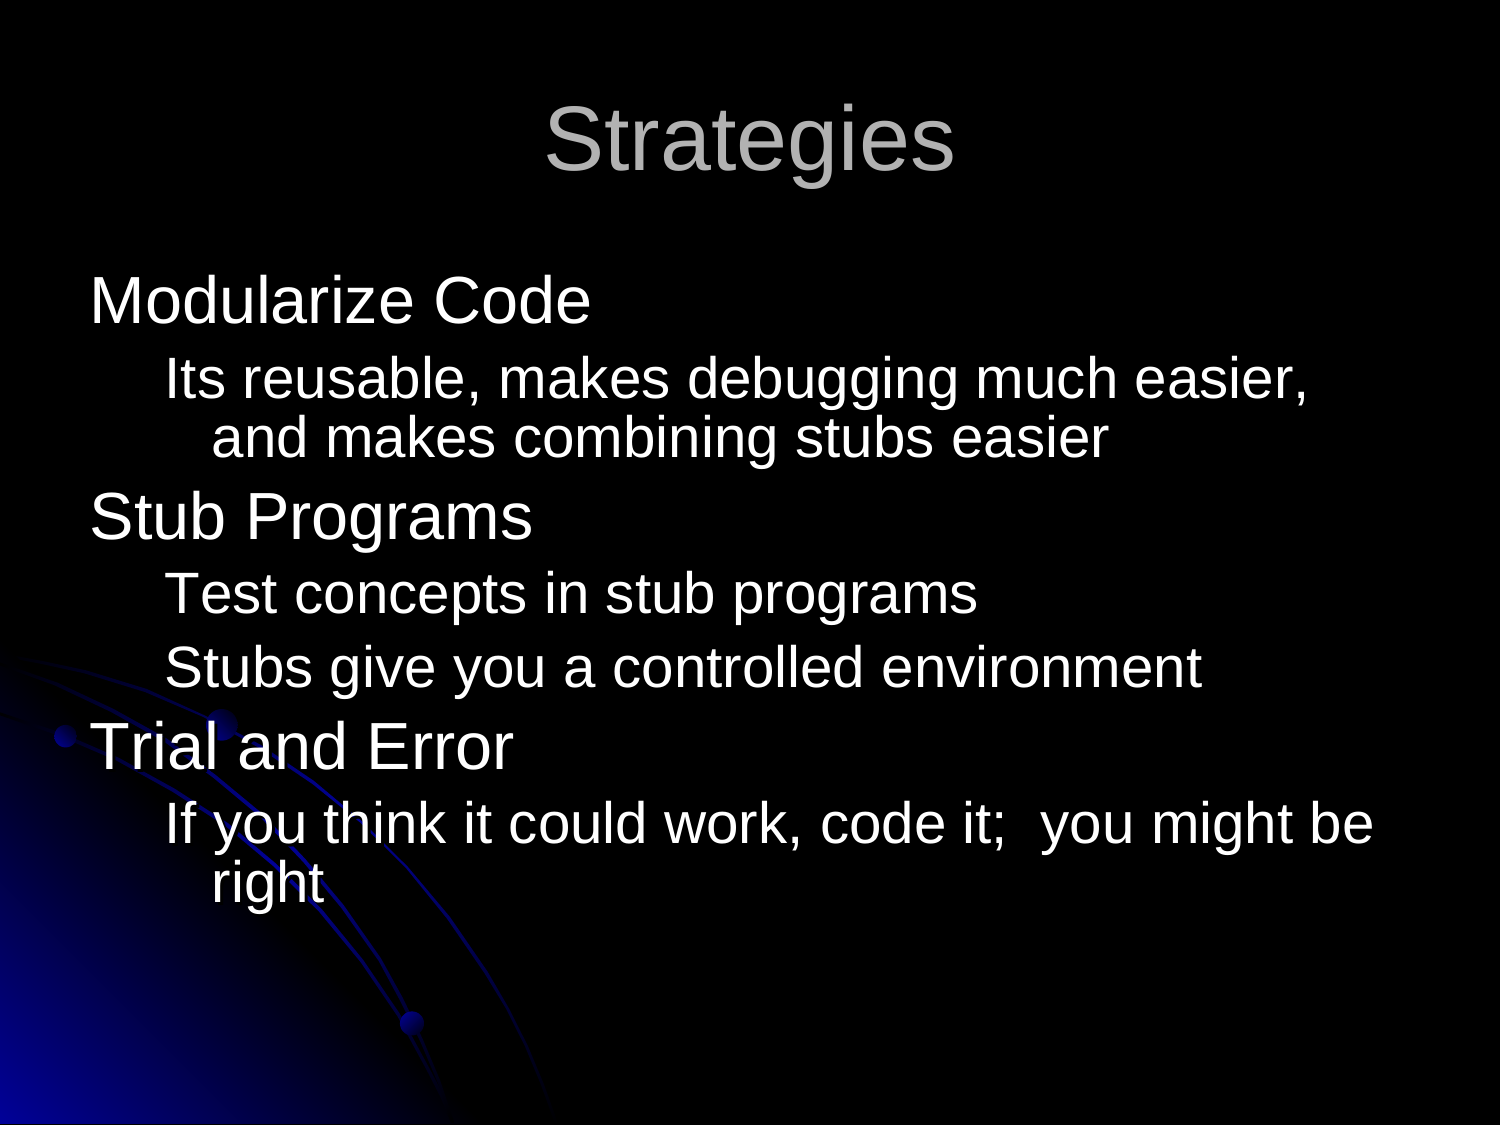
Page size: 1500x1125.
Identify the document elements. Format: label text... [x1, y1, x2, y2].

list Modularize Code Its reusable, makes debugging much easier, and makes combining stubs easier Stub Programs Test concepts in stub programs Stubs give you a controlled environment Trial and Error If you think it could work, code it; you might be right [75, 262, 1426, 1006]
title Strategies [75, 45, 1426, 233]
